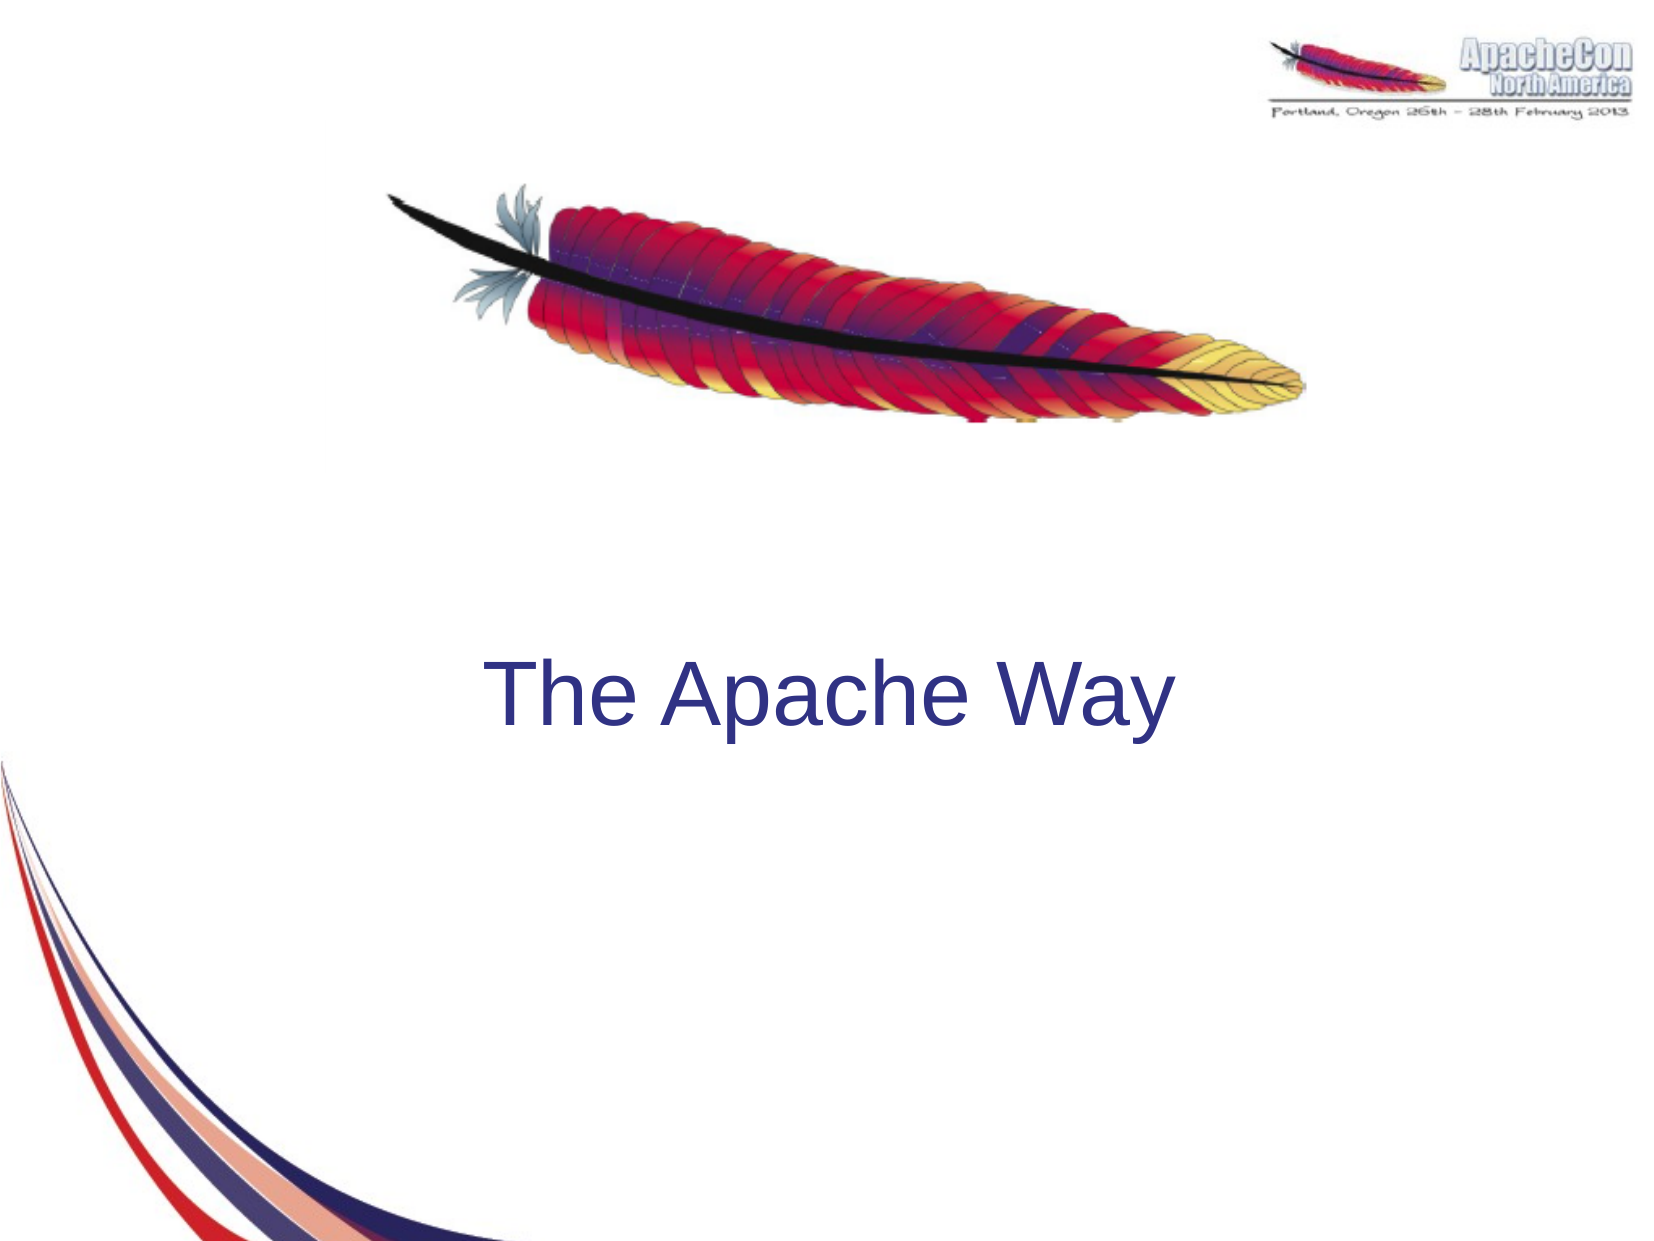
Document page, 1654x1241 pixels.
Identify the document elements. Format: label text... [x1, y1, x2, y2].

picture [0, 0, 1654, 1241]
title The Apache Way [88, 590, 1571, 798]
